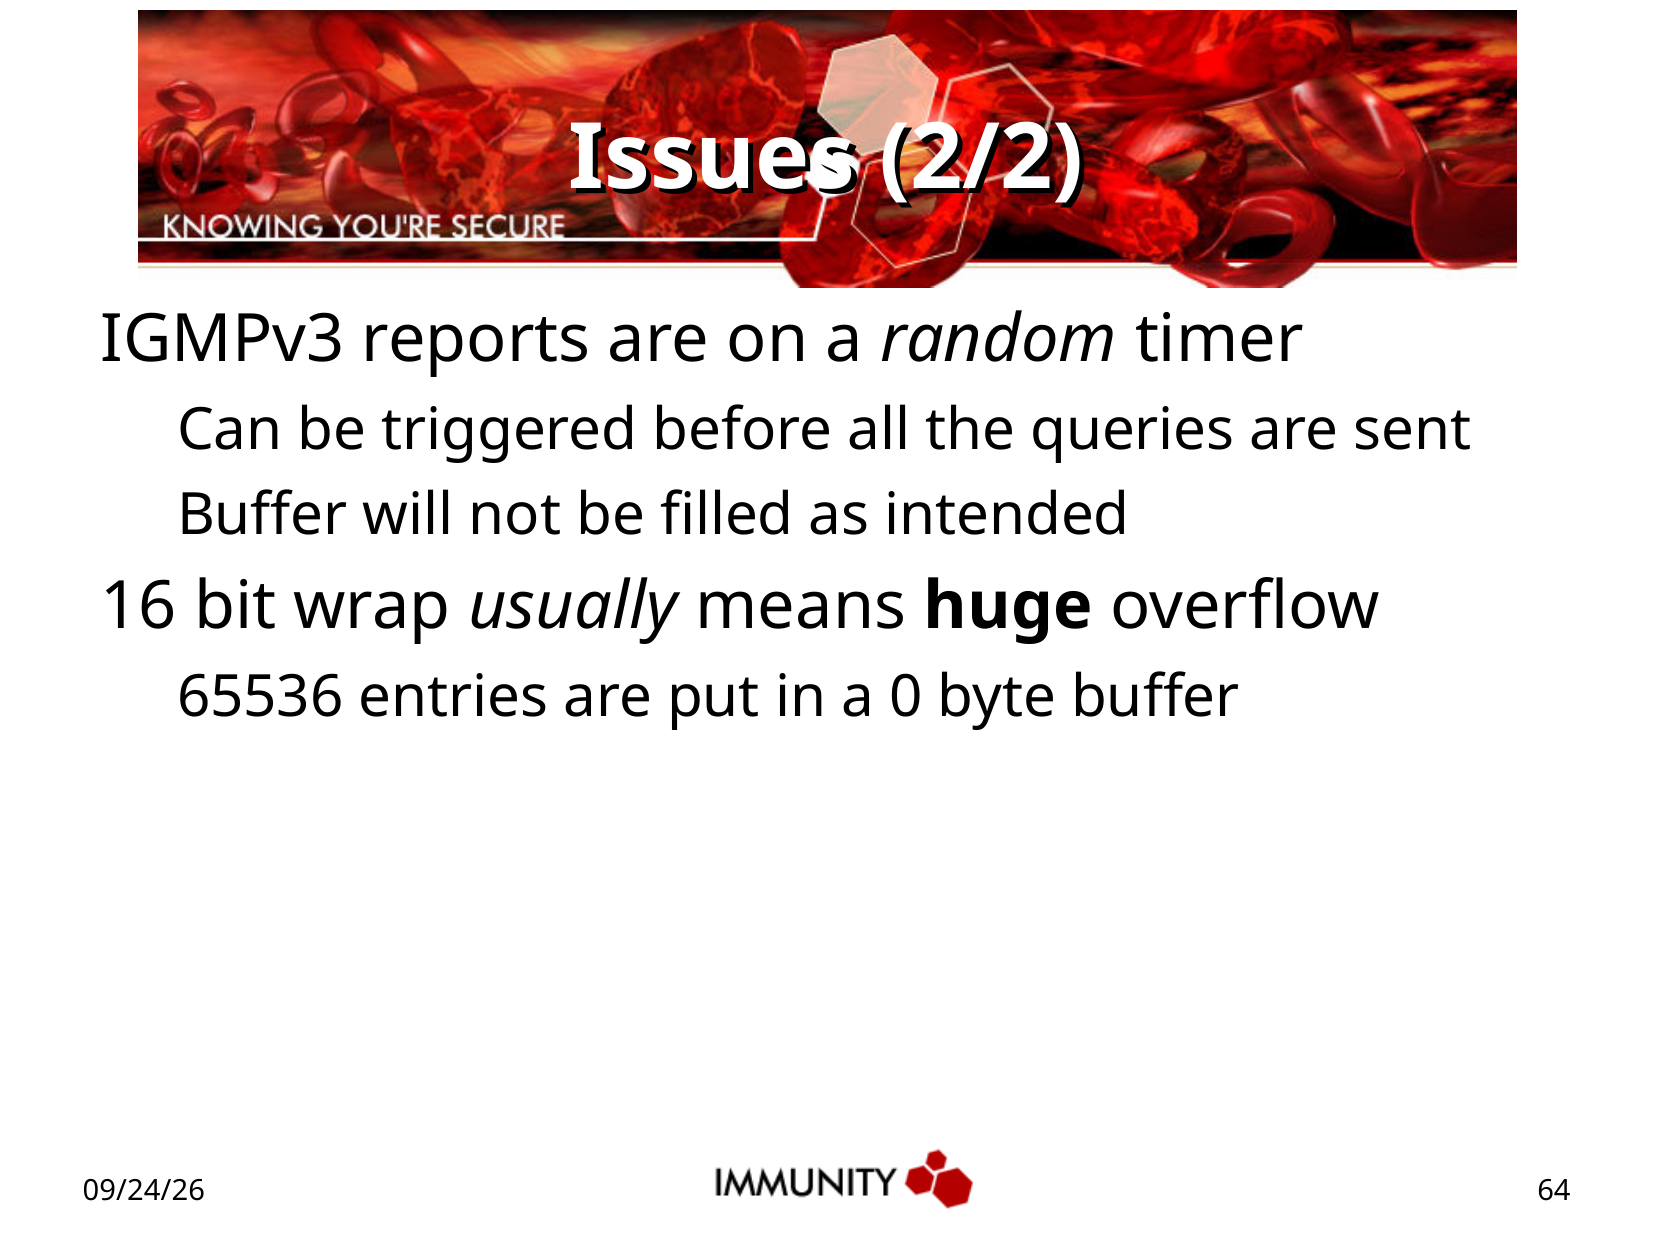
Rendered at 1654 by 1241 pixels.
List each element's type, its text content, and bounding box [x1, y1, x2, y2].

picture [694, 1130, 984, 1235]
title Issues (2/2) [82, 56, 1571, 250]
list IGMPv3 reports are on a random timer Can be triggered before all the queries are sent Buffer will not be filled as intended 16 bit wrap usually means huge overflow 65536 entries are put in a 0 byte buffer [82, 290, 1571, 1094]
picture [138, 10, 1517, 56]
picture [138, 250, 1517, 288]
